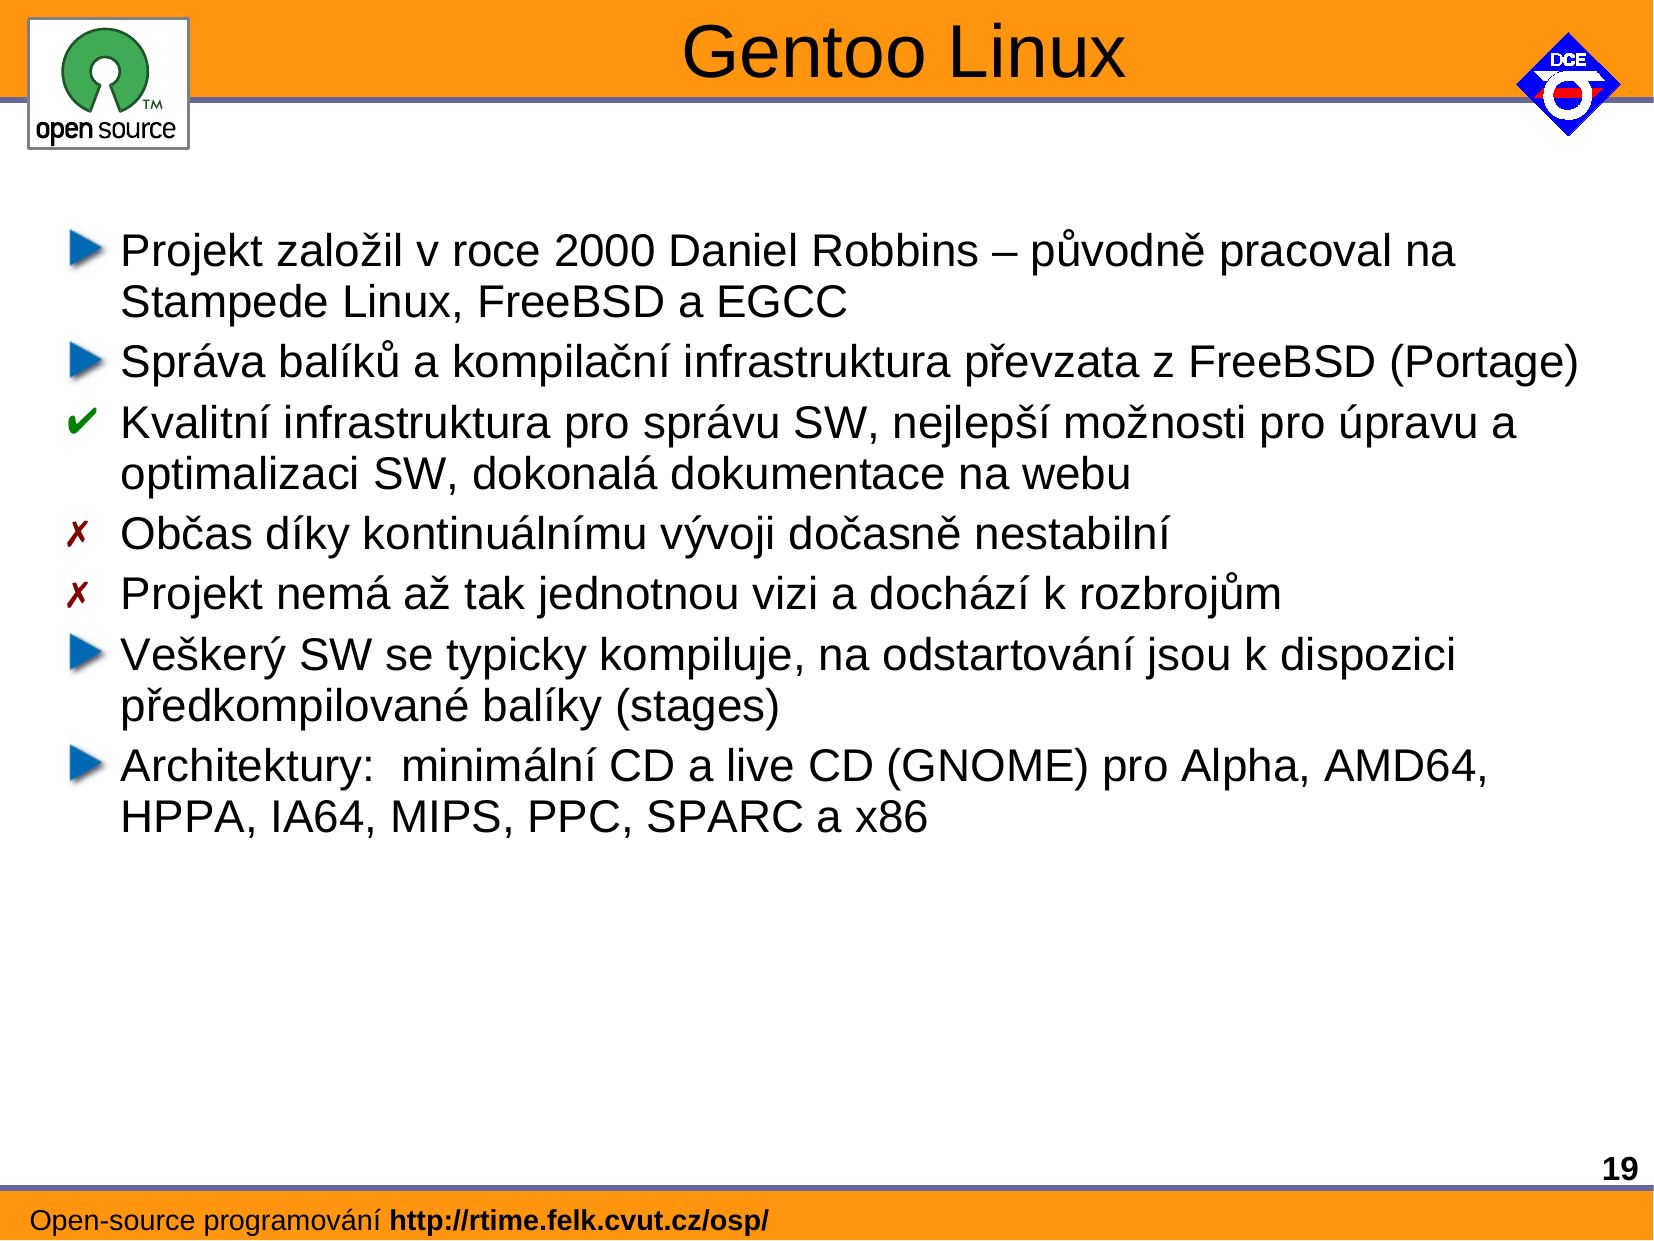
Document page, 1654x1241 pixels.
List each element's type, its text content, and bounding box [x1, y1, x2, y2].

list Projekt založil v roce 2000 Daniel Robbins – původně pracoval na Stampede Linux, FreeBSD a EGCC Správa balíků a kompilační infrastruktura převzata z FreeBSD (Portage) Kvalitní infrastruktura pro správu SW, nejlepší možnosti pro úpravu a optimalizaci SW, dokonalá dokumentace na webu Občas díky kontinuálnímu vývoji dočasně nestabilní Projekt nemá až tak jednotnou vizi a dochází k rozbrojům Veškerý SW se typicky kompiluje, na odstartování jsou k dispozici předkompilované balíky (stages) Architektury: minimální CD a live CD (GNOME) pro Alpha, AMD64, HPPA, IA64, MIPS, PPC, SPARC a x86 [49, 225, 1613, 1113]
title Gentoo Linux [178, 4, 1631, 98]
